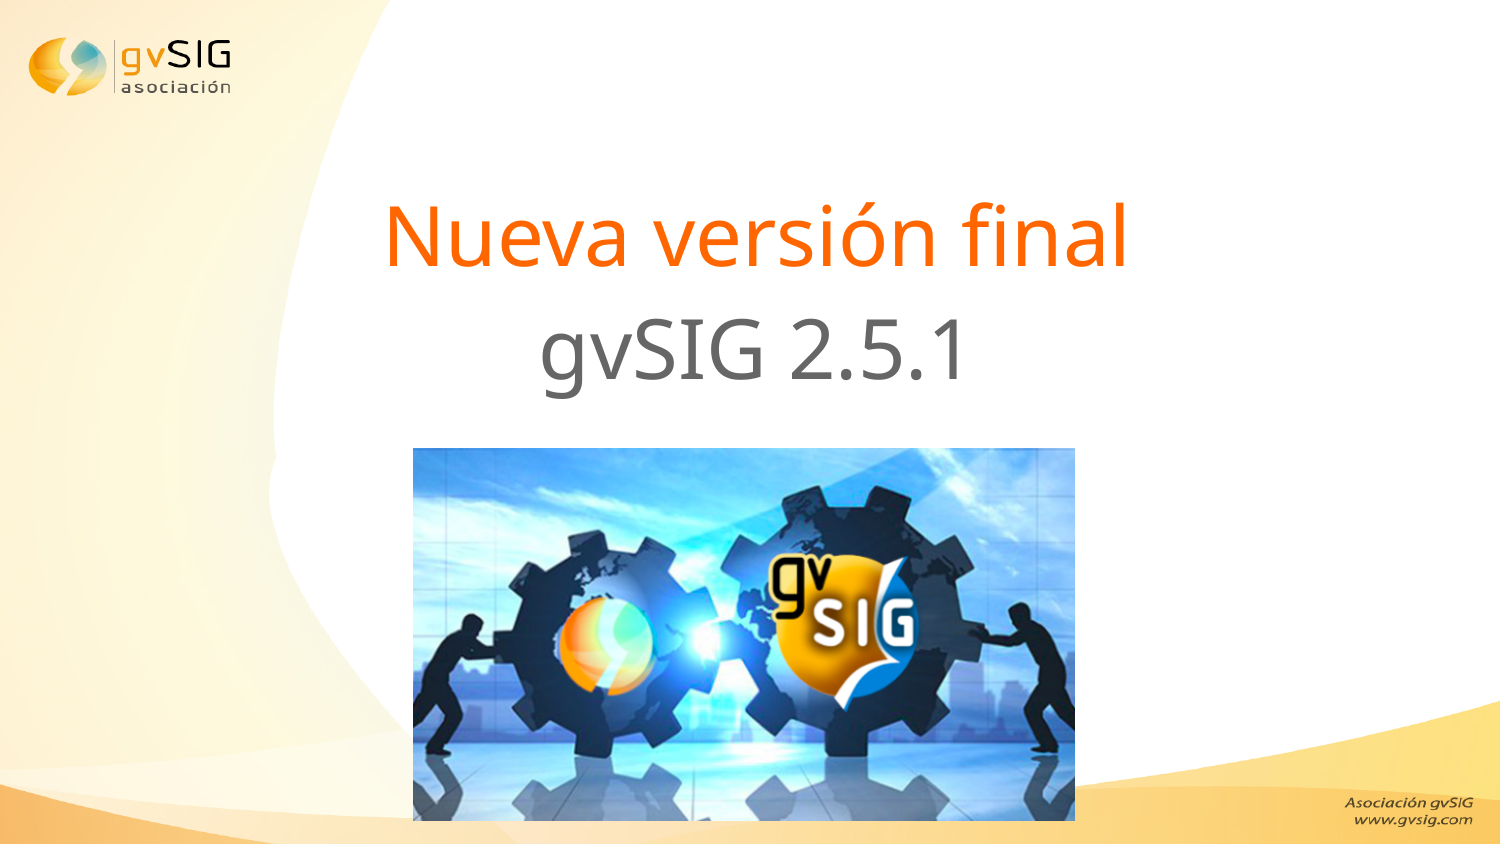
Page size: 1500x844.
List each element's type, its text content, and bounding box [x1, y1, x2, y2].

title Nueva versión final gvSIG 2.5.1 [109, 191, 1406, 390]
picture [0, 0, 1500, 844]
